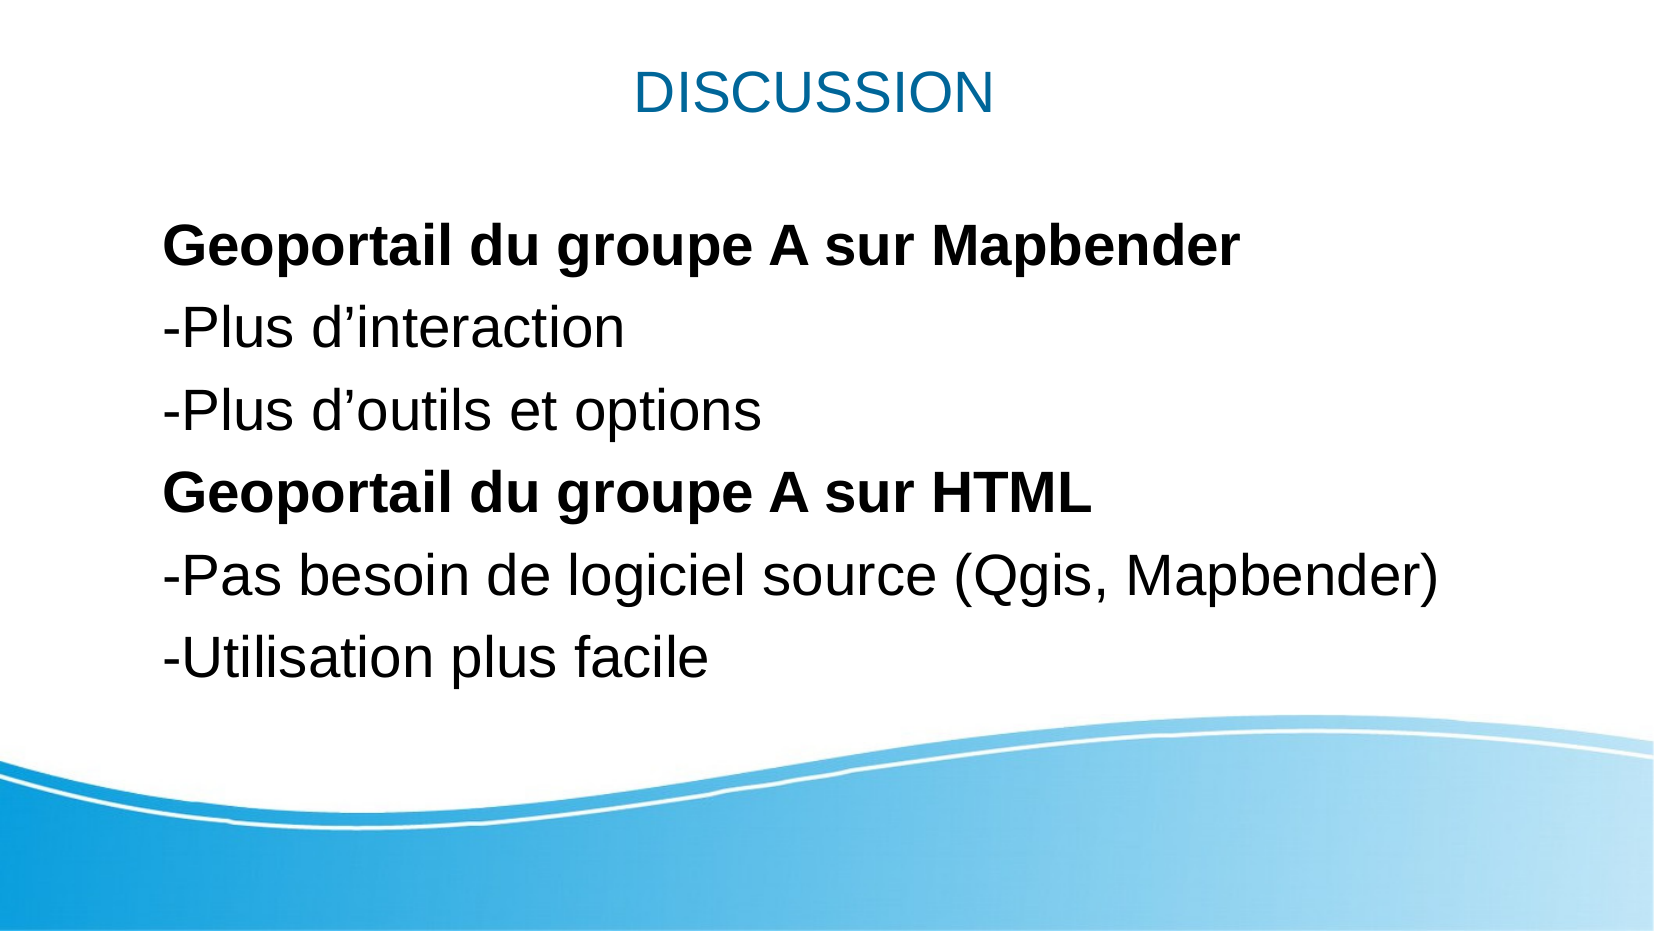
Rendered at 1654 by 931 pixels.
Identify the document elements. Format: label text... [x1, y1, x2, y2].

title DISCUSSION [70, 11, 1559, 168]
text_box Geoportail du groupe A sur Mapbender -Plus d’interaction -Plus d’outils et options Geoportail du groupe A sur HTML -Pas besoin de logiciel source (Qgis, Mapbender) -Utilisation plus facile [147, 200, 1559, 697]
picture [0, 714, 1654, 931]
